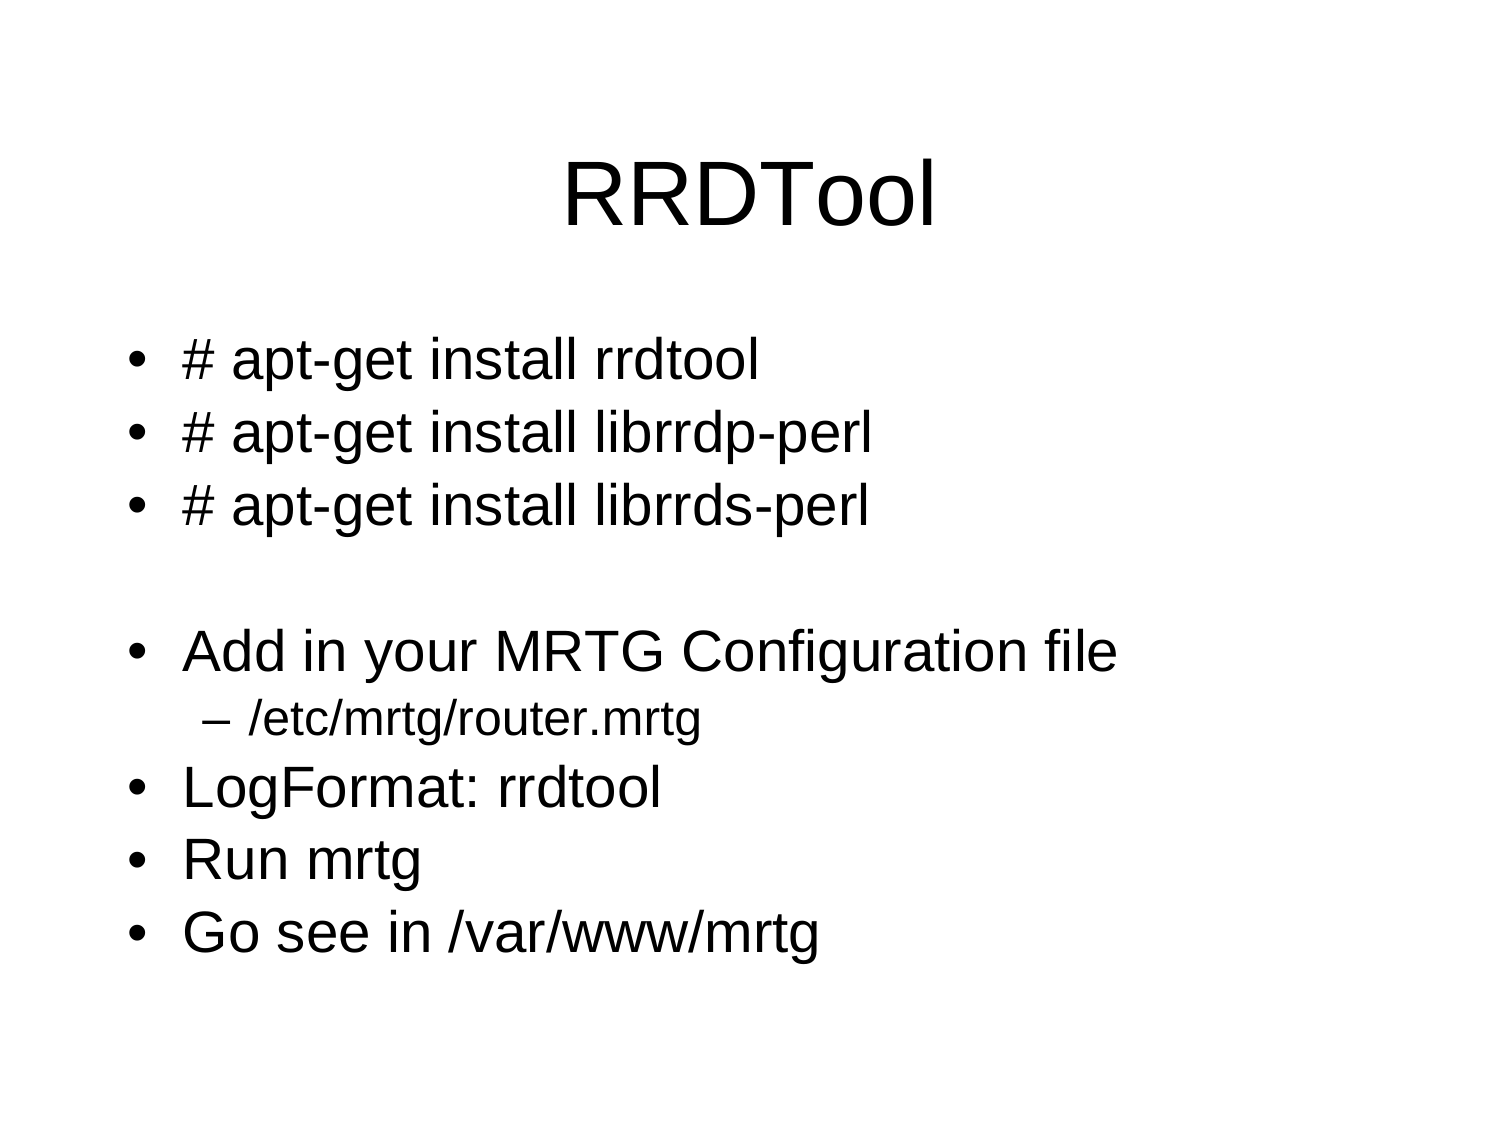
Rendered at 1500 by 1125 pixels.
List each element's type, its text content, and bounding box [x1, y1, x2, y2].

title RRDTool [112, 99, 1388, 288]
list # apt-get install rrdtool # apt-get install librrdp-perl # apt-get install librrds-perl Add in your MRTG Configuration file /etc/mrtg/router.mrtg LogFormat: rrdtool Run mrtg Go see in /var/www/mrtg [112, 324, 1388, 1013]
